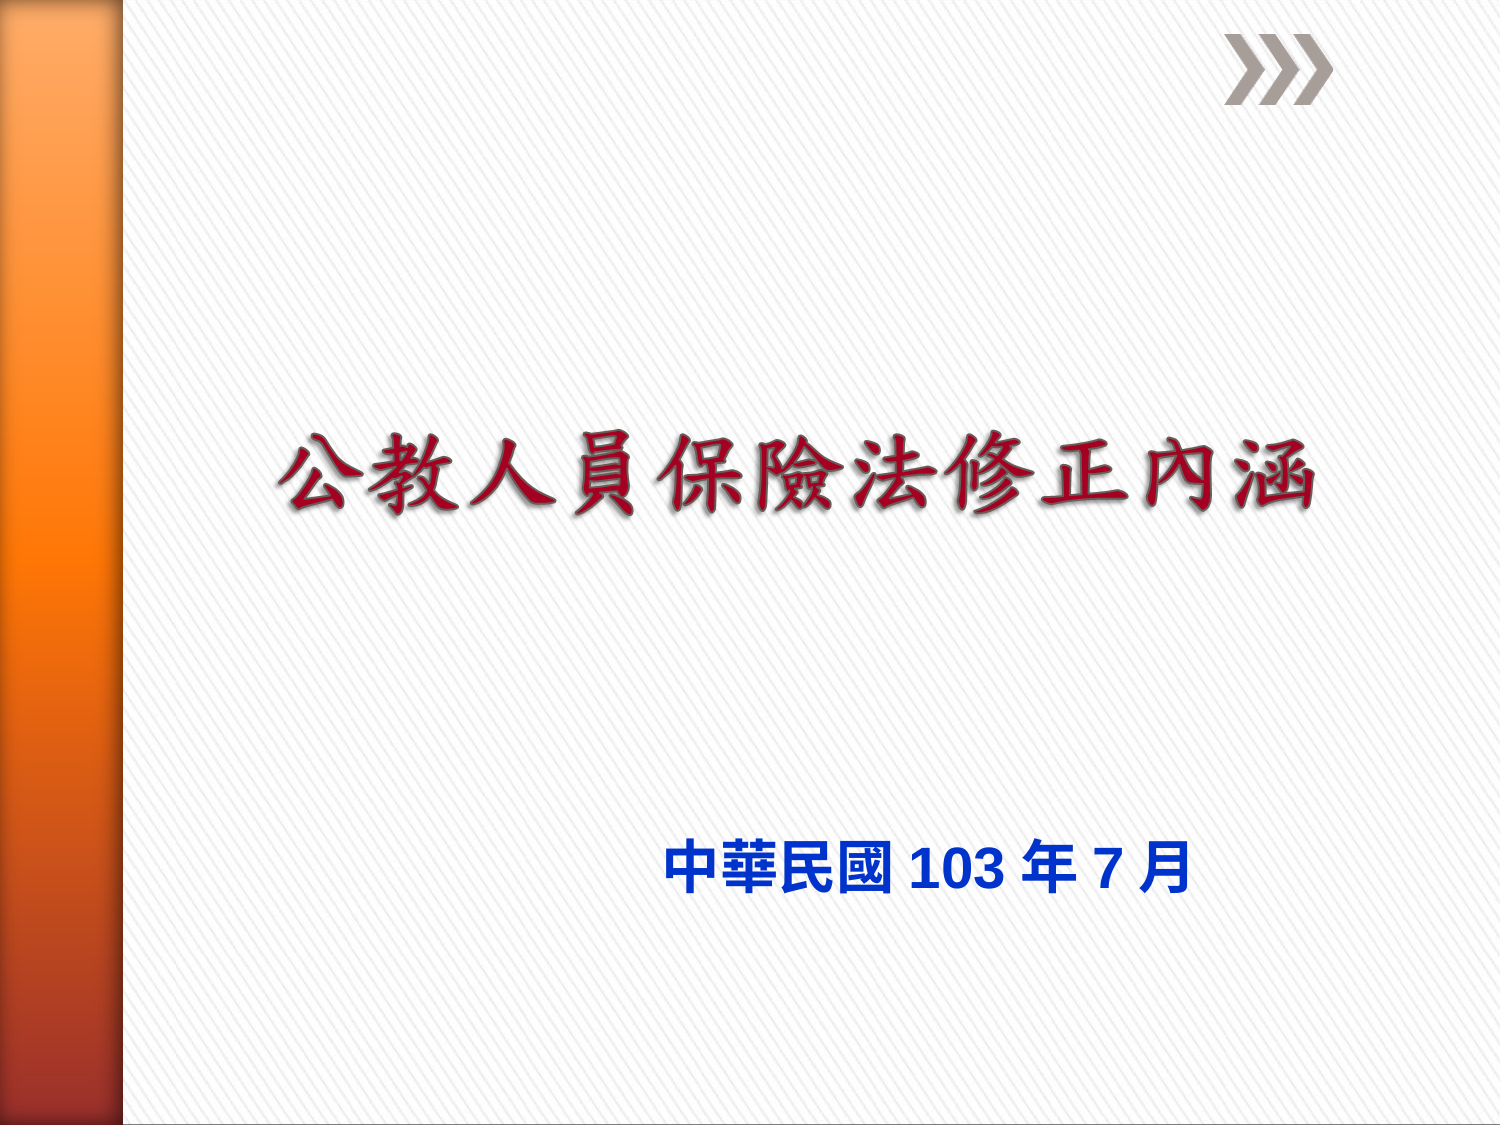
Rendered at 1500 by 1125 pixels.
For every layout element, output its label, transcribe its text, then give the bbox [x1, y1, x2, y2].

picture [0, 0, 1500, 1125]
text_box 中華民國103年7月 [590, 822, 1269, 908]
